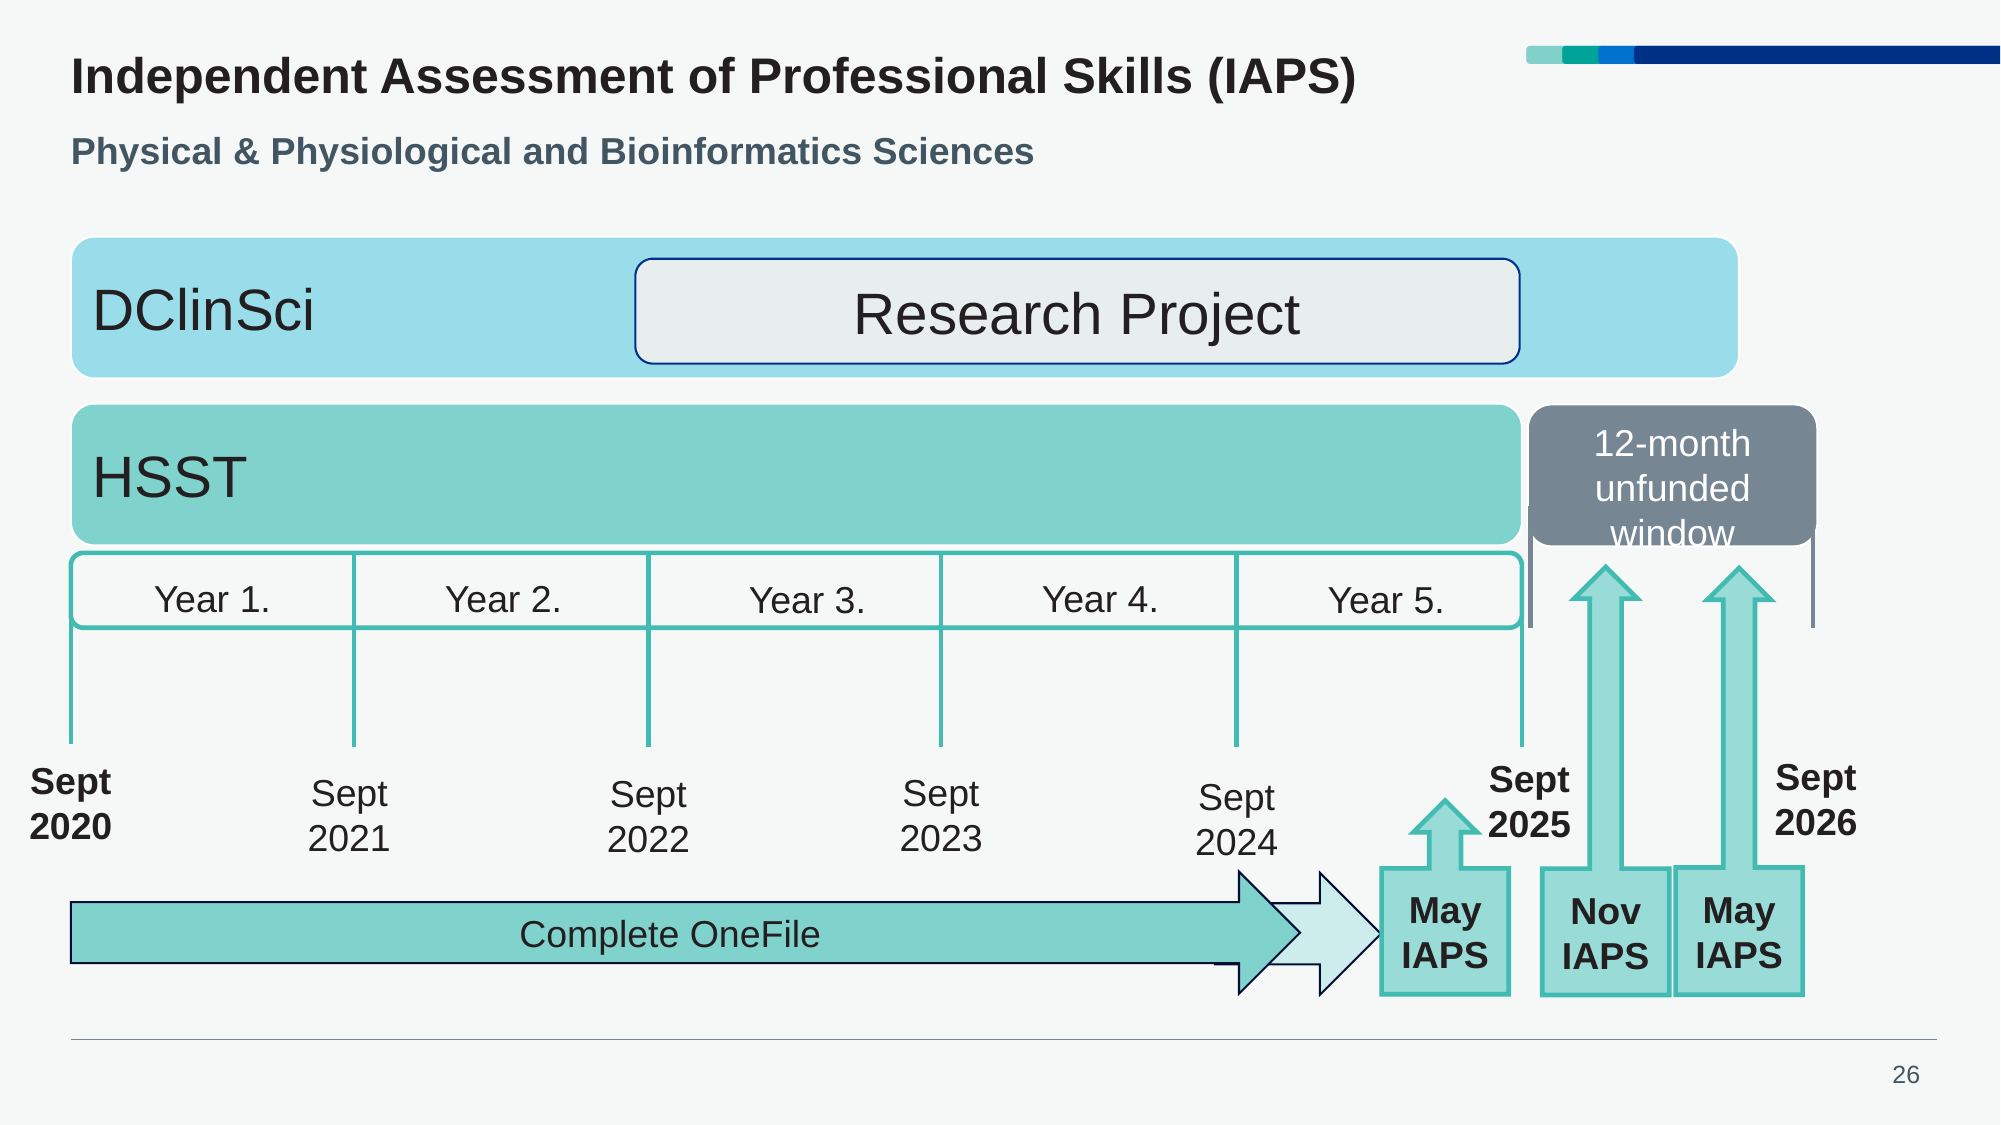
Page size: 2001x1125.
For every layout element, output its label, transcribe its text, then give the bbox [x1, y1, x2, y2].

text_box Complete OneFile [70, 871, 1301, 994]
text_box May IAPS [1675, 567, 1803, 995]
text_box Year 4. [967, 566, 1234, 610]
text_box May IAPS [1381, 800, 1509, 995]
text_box HSST [70, 403, 1522, 546]
text_box Sept 2024 [1173, 765, 1301, 872]
title Independent Assessment of Professional Skills (IAPS) [70, 50, 1942, 121]
text_box 12-month unfunded window [1527, 404, 1818, 547]
text_box Research Project [635, 258, 1520, 364]
text_box Year 1. [79, 566, 346, 610]
text_box [1269, 872, 1381, 995]
text_box DClinSci [70, 236, 1739, 379]
text_box Year 3. [674, 568, 939, 611]
text_box Sept 2022 [584, 762, 712, 869]
text_box Sept 2023 [877, 761, 1005, 868]
text_box Sept 2021 [285, 761, 413, 868]
text_box Year 5. [1252, 568, 1519, 611]
list Physical & Physiological and Bioinformatics Sciences [70, 125, 1878, 221]
text_box Sept 2020 [7, 749, 135, 856]
text_box Nov IAPS [1542, 566, 1670, 995]
text_box Sept 2026 [1756, 745, 1880, 852]
text_box Sept 2025 [1465, 747, 1589, 854]
text_box Year 2. [370, 566, 637, 610]
